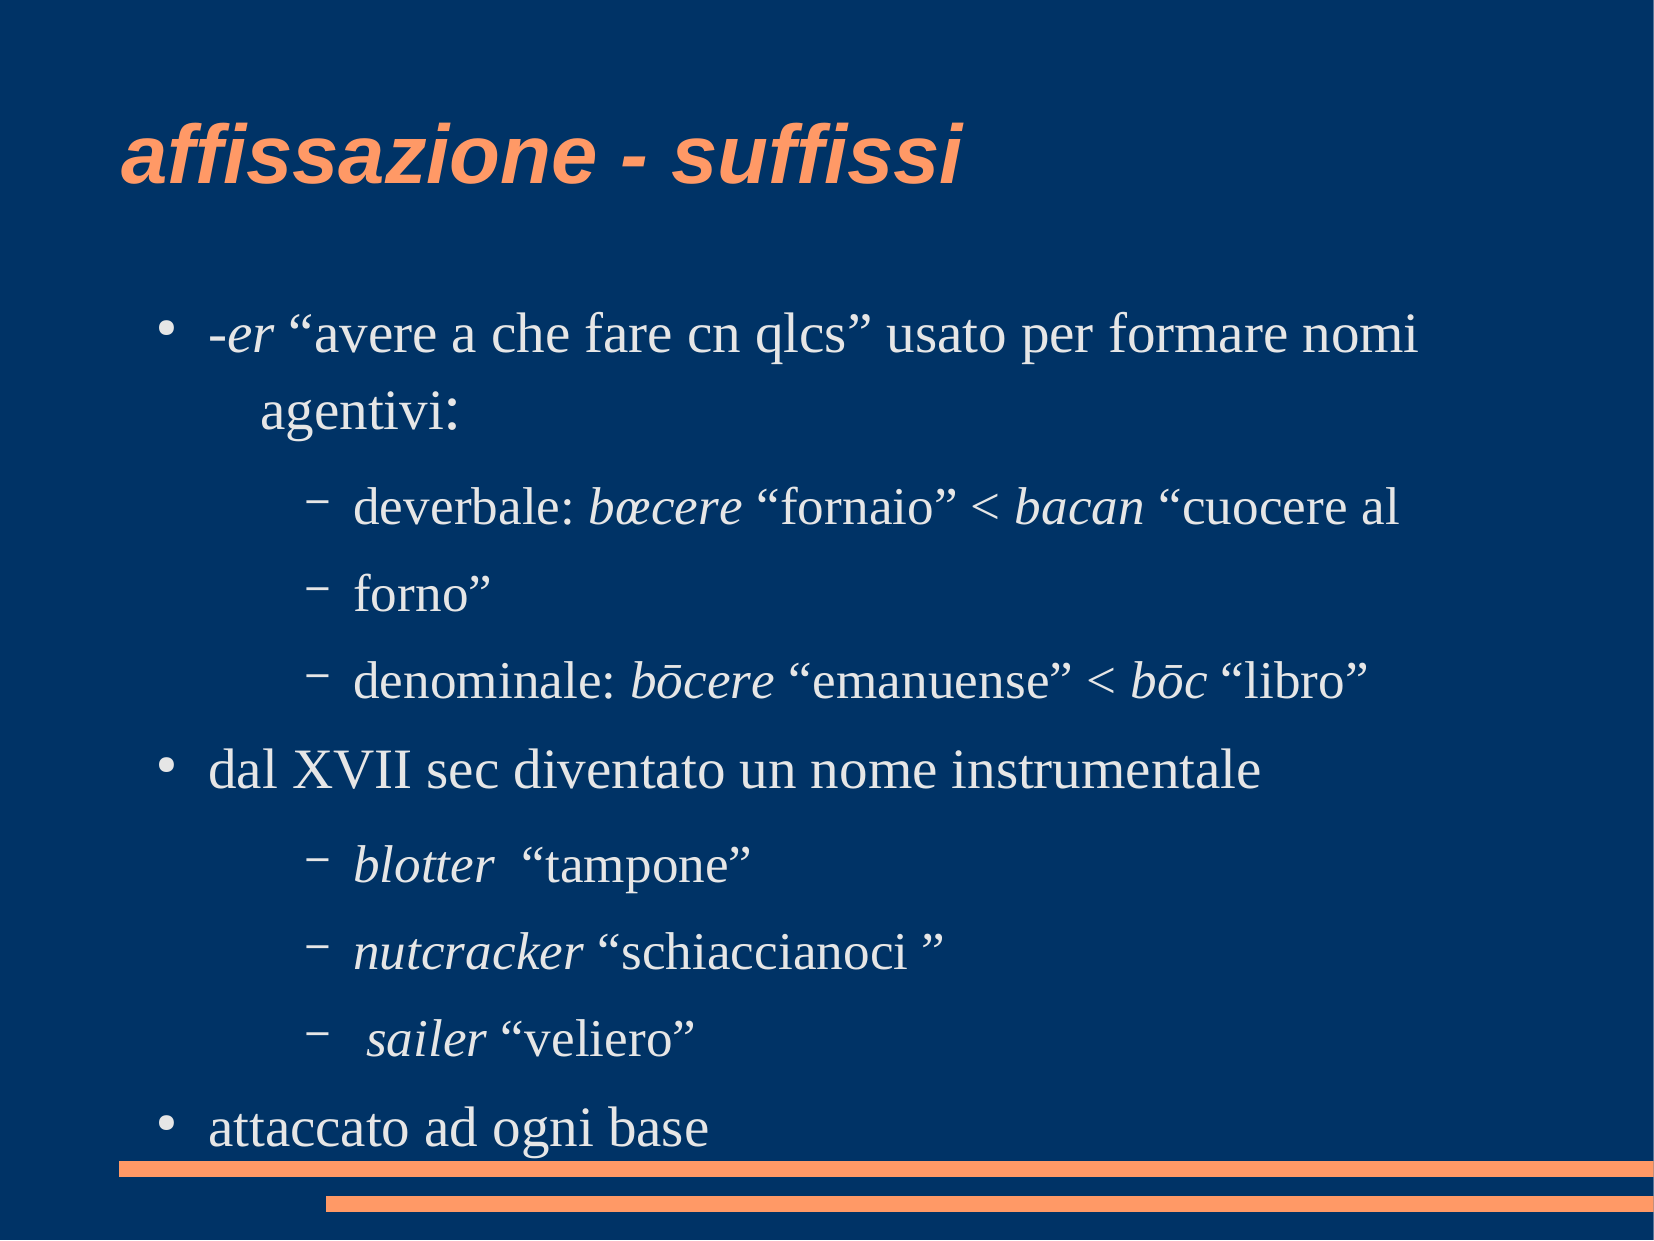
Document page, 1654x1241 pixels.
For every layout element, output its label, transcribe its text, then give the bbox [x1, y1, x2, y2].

title affissazione - suffissi [121, 53, 1534, 246]
list -er “avere a che fare cn qlcs” usato per formare nomi agentivi: deverbale: bœcere “fornaio” < bacan “cuocere al forno” denominale: bōcere “emanuense” < bōc “libro” dal XVII sec diventato un nome instrumentale blotter “tampone” nutcracker “schiaccianoci ” sailer “veliero” attaccato ad ogni base [121, 295, 1561, 1163]
